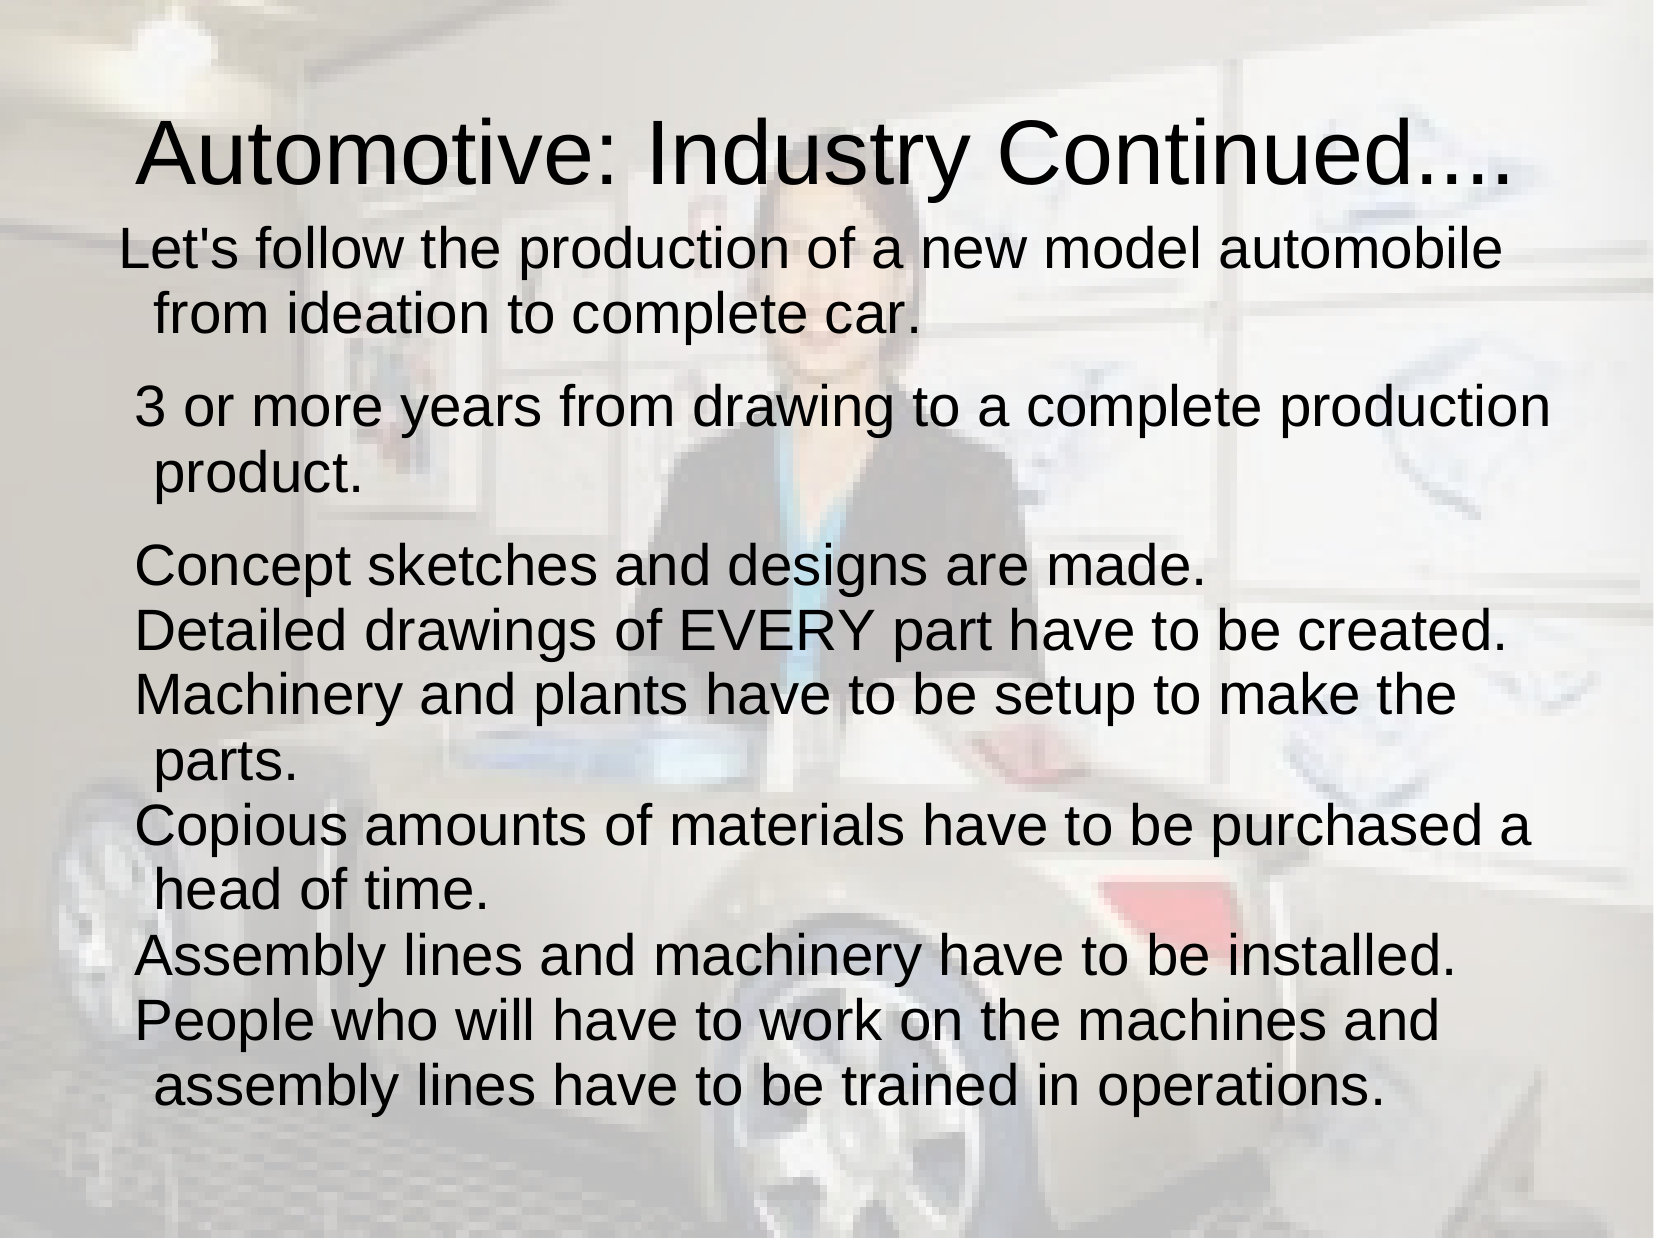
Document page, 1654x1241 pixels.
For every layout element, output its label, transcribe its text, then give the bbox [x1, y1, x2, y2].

picture [0, 0, 1654, 1238]
subtitle Let's follow the production of a new model automobile from ideation to complete car. 3 or more years from drawing to a complete production product. Concept sketches and designs are made. Detailed drawings of EVERY part have to be created. Machinery and plants have to be setup to make the parts. Copious amounts of materials have to be purchased a head of time. Assembly lines and machinery have to be installed. People who will have to work on the machines and assembly lines have to be trained in operations. [82, 216, 1571, 1183]
title Automotive: Industry Continued.... [82, 49, 1571, 216]
